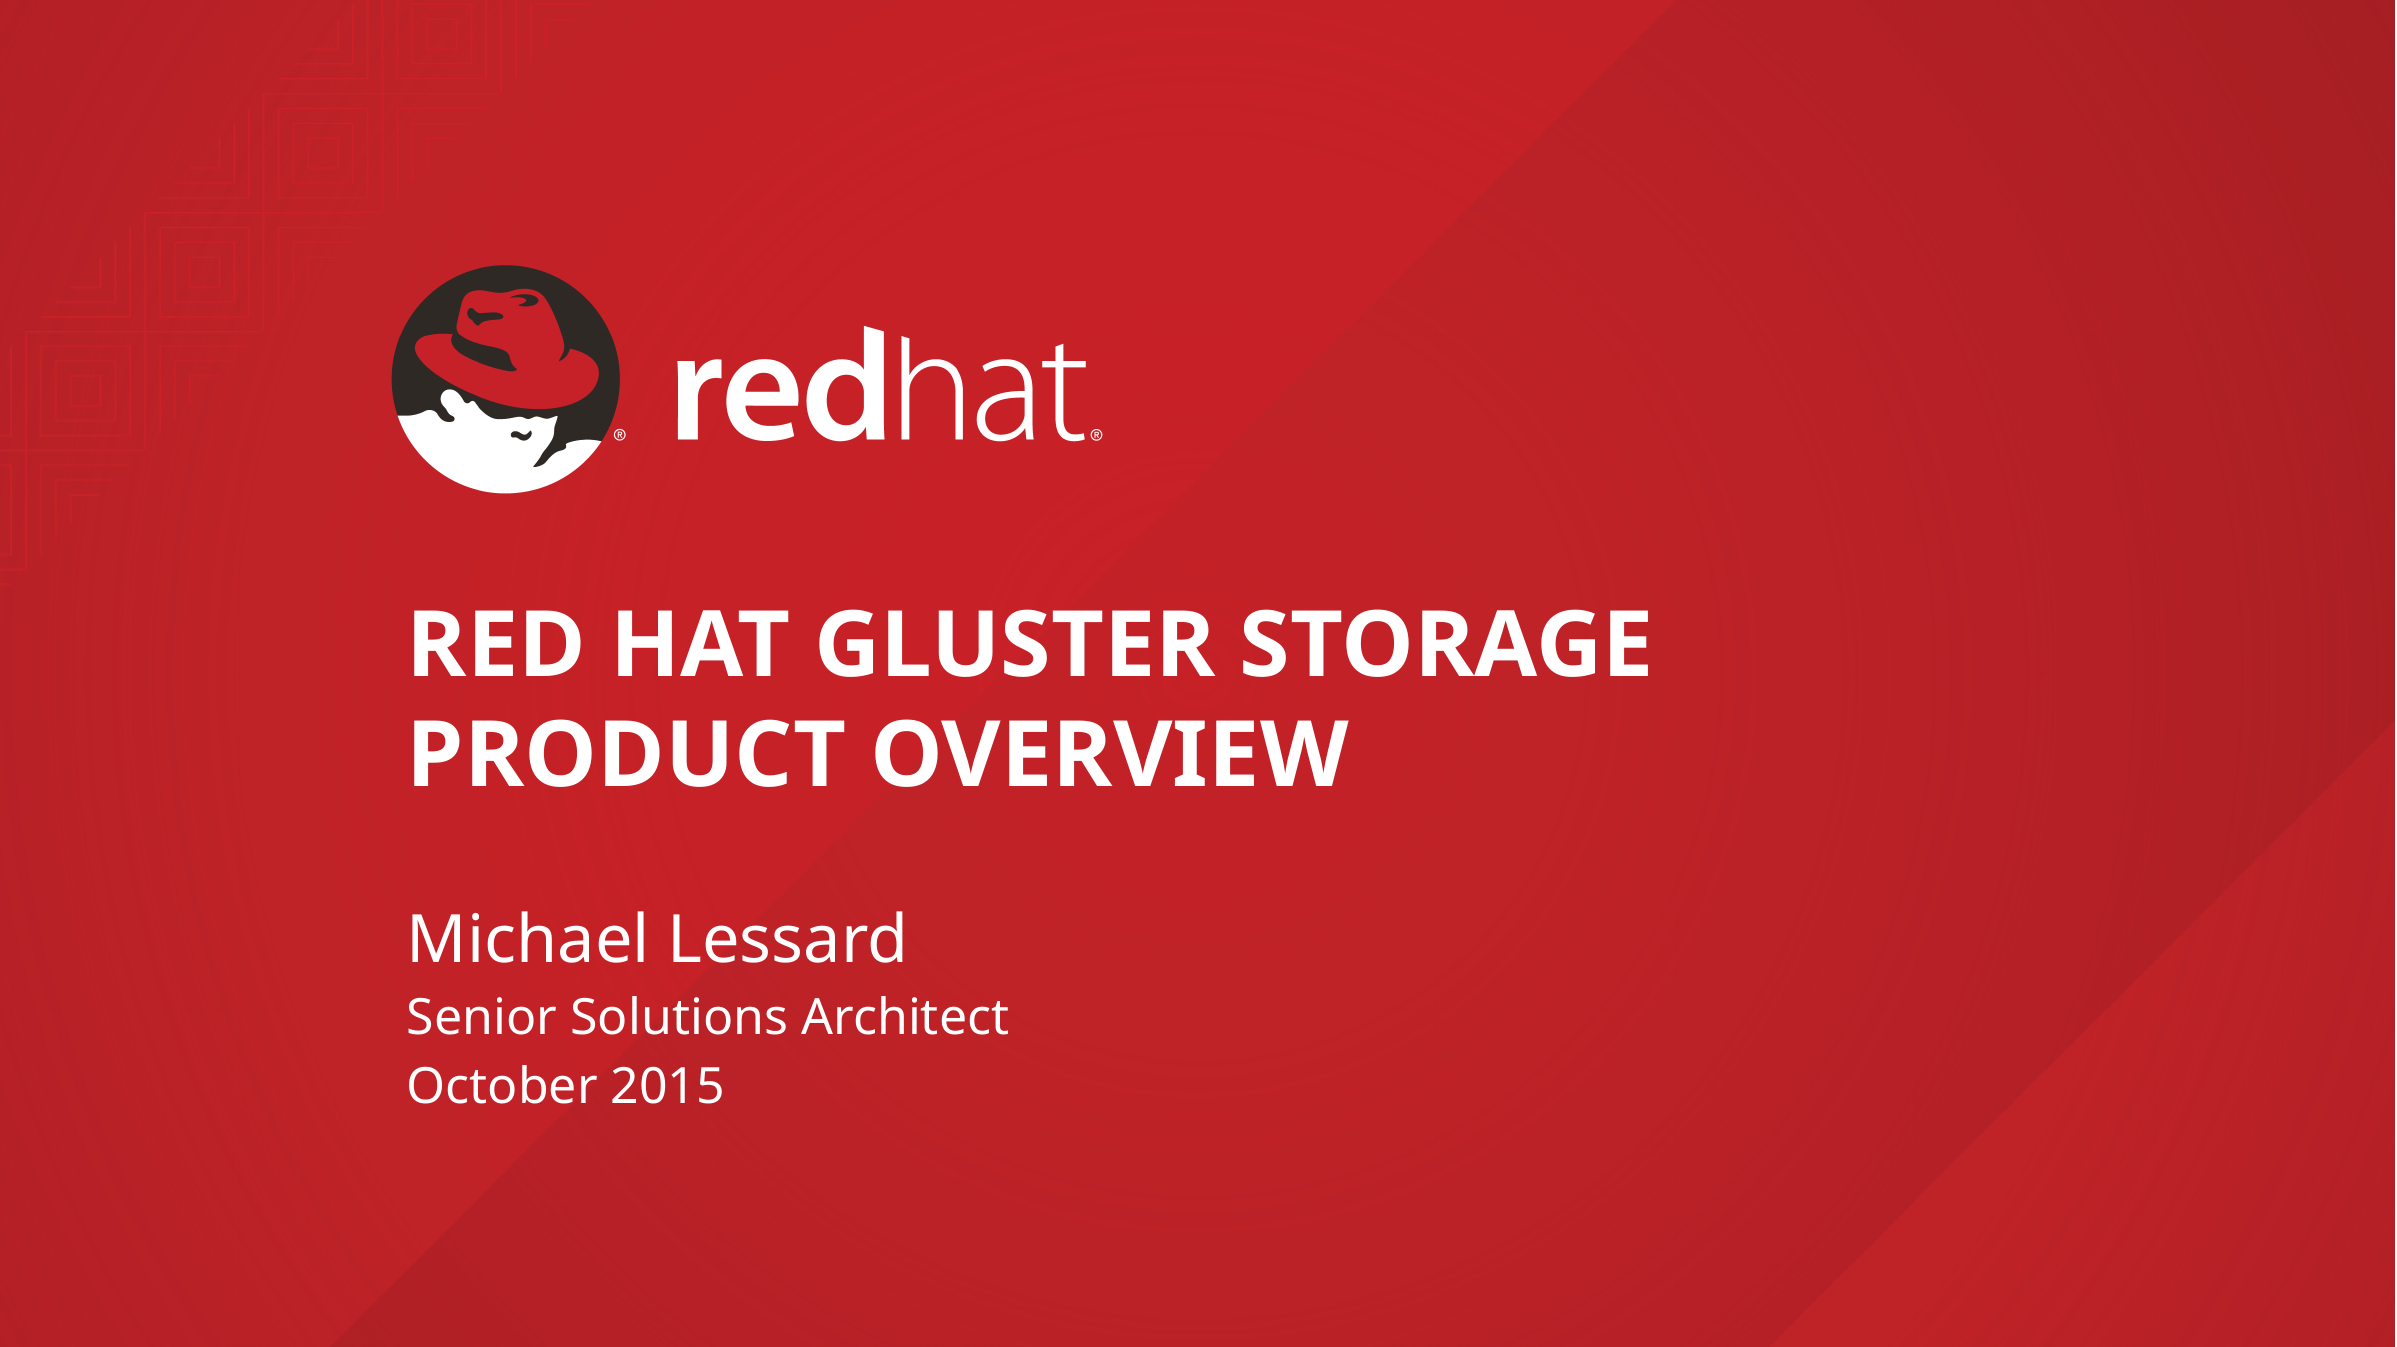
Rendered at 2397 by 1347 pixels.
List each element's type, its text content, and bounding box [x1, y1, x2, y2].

subtitle Michael Lessard Senior Solutions Architect October 2015 [391, 888, 1615, 1201]
title RED HAT GLUSTER STORAGE PRODUCT OVERVIEW [391, 521, 2397, 868]
picture [0, 0, 2395, 1347]
